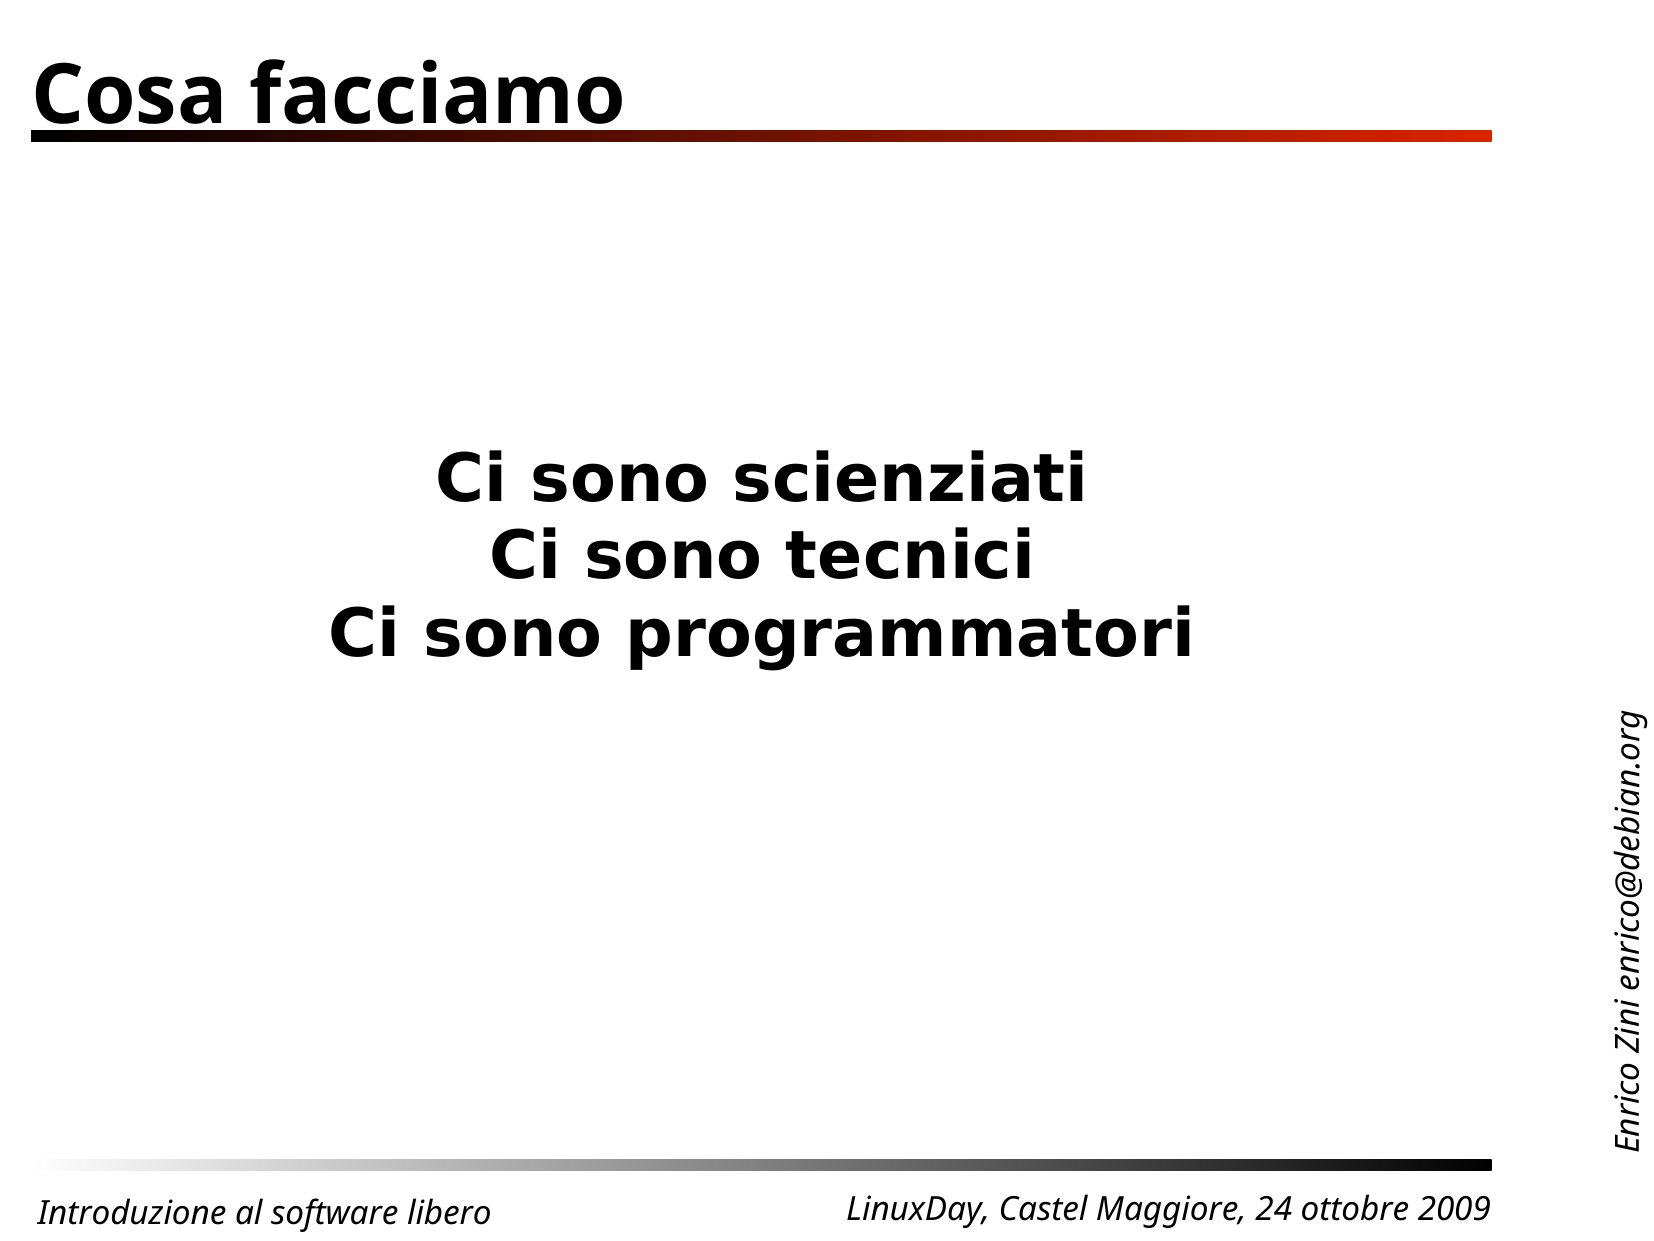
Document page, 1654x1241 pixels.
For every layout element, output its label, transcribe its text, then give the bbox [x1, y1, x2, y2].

text_box Ci sono scienziati Ci sono tecnici Ci sono programmatori [30, 439, 1495, 673]
text_box Cosa facciamo [31, 34, 1438, 168]
